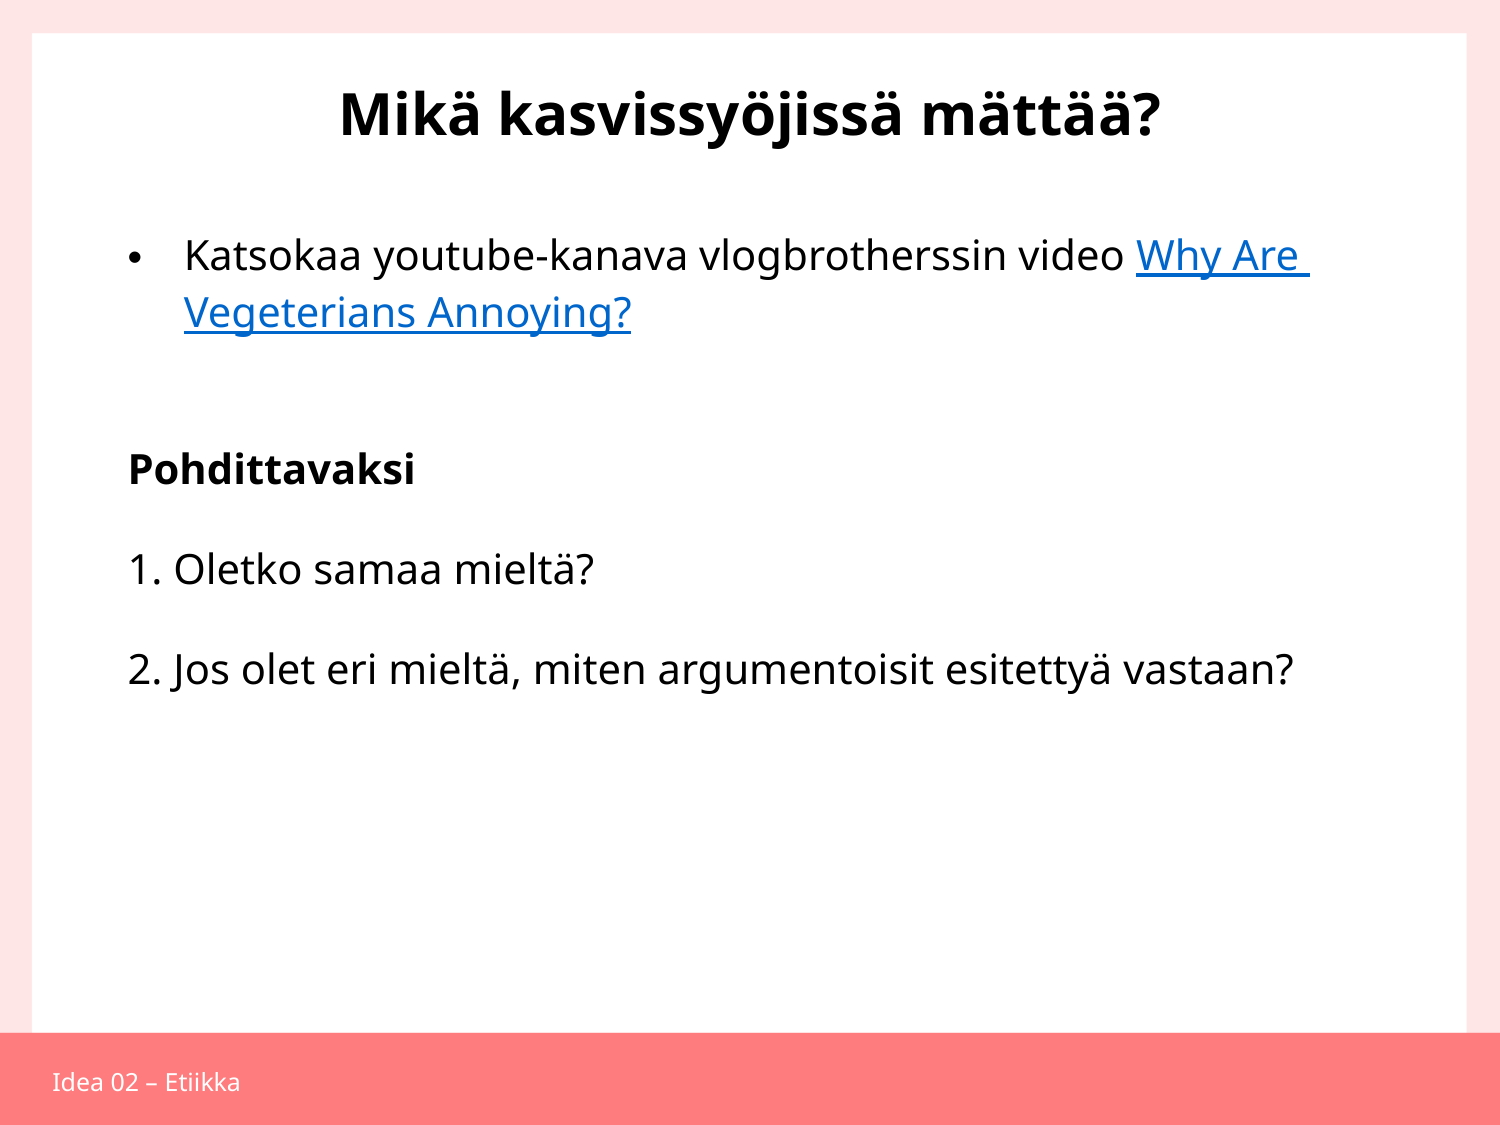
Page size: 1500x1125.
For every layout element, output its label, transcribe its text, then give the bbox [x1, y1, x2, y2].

picture [0, 0, 1500, 1125]
title Mikä kasvissyöjissä mättää? [112, 37, 1388, 188]
list Katsokaa youtube-kanava vlogbrotherssin video Why Are Vegeterians Annoying? Pohdittavaksi 1. Oletko samaa mieltä? 2. Jos olet eri mieltä, miten argumentoisit esitettyä vastaan? [112, 221, 1388, 959]
